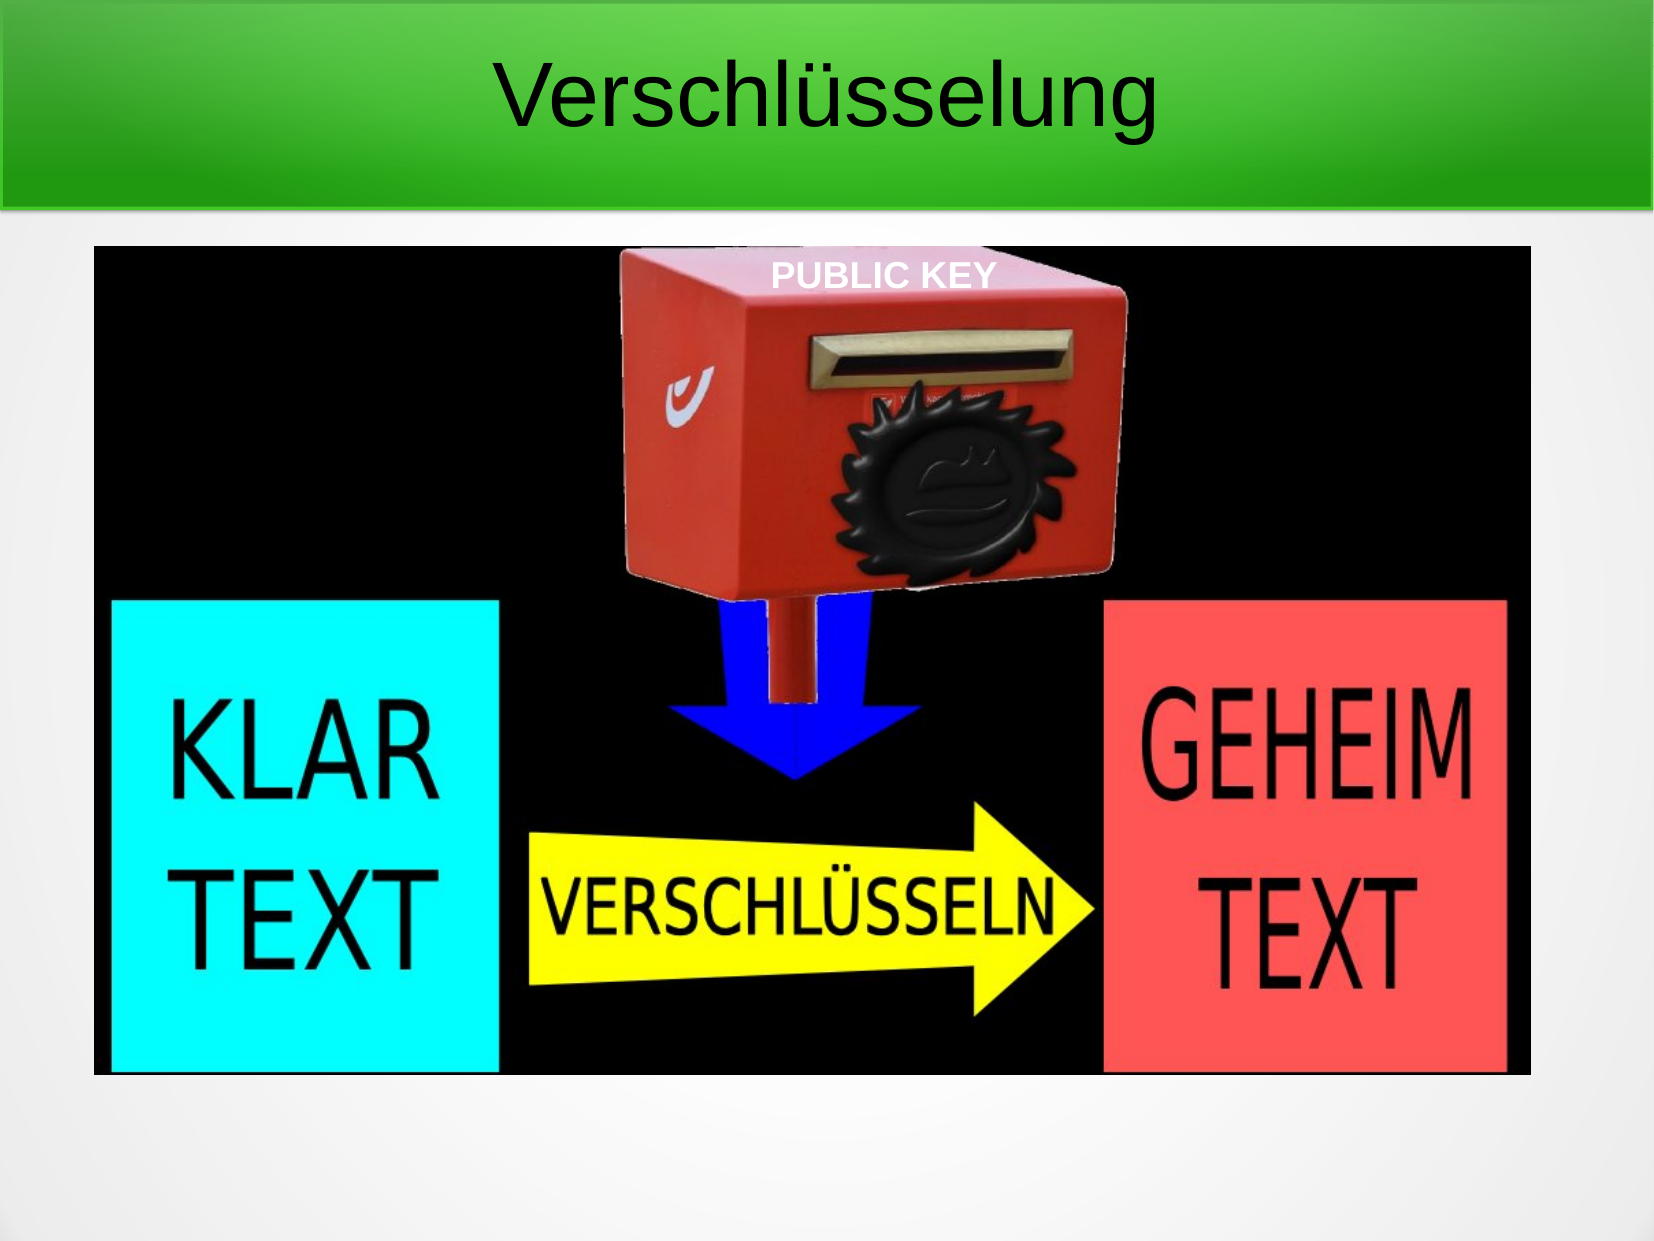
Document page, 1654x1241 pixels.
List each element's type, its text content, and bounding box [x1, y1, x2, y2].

text_box PUBLIC KEY [755, 246, 1013, 304]
title Verschlüsselung [82, 23, 1571, 166]
picture [94, 246, 1531, 1075]
